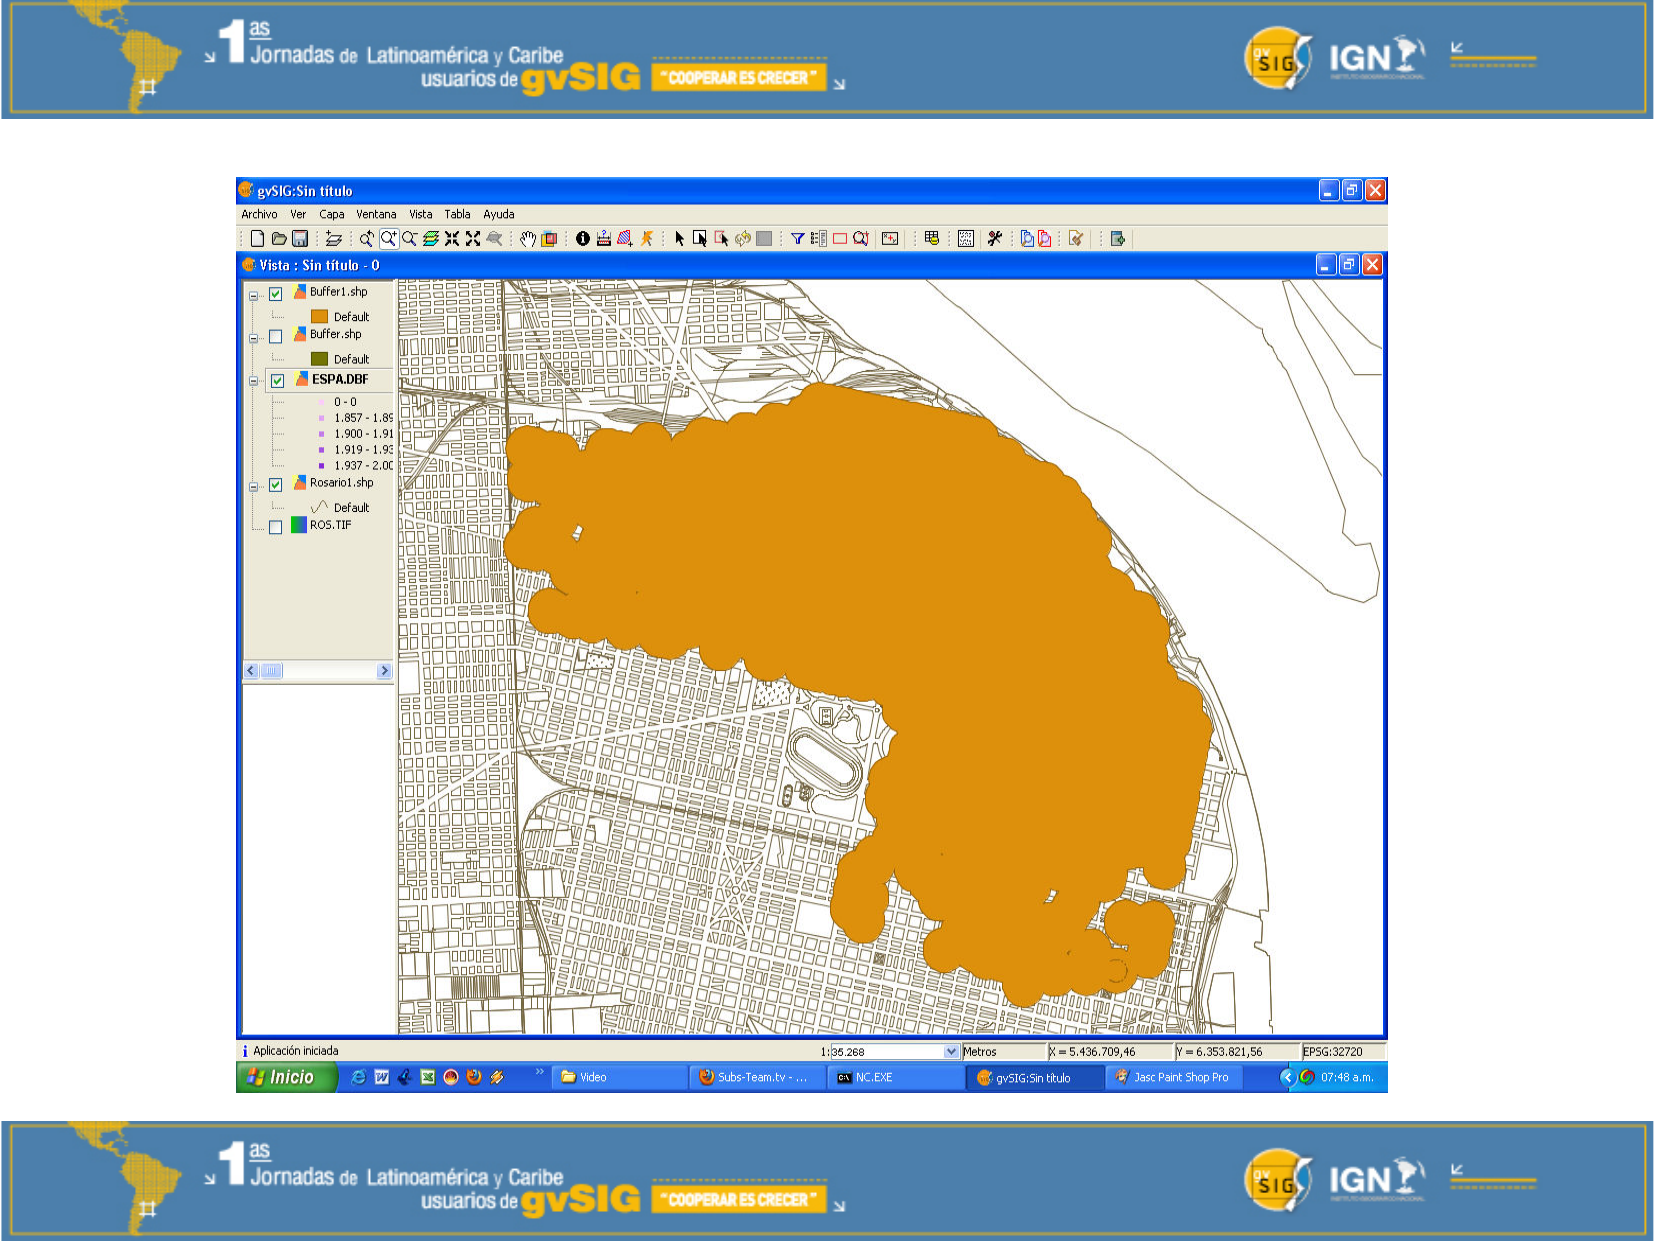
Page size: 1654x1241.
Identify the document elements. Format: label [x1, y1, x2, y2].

picture [0, 1121, 1654, 1241]
picture [0, 0, 1654, 119]
picture [236, 177, 1388, 1093]
